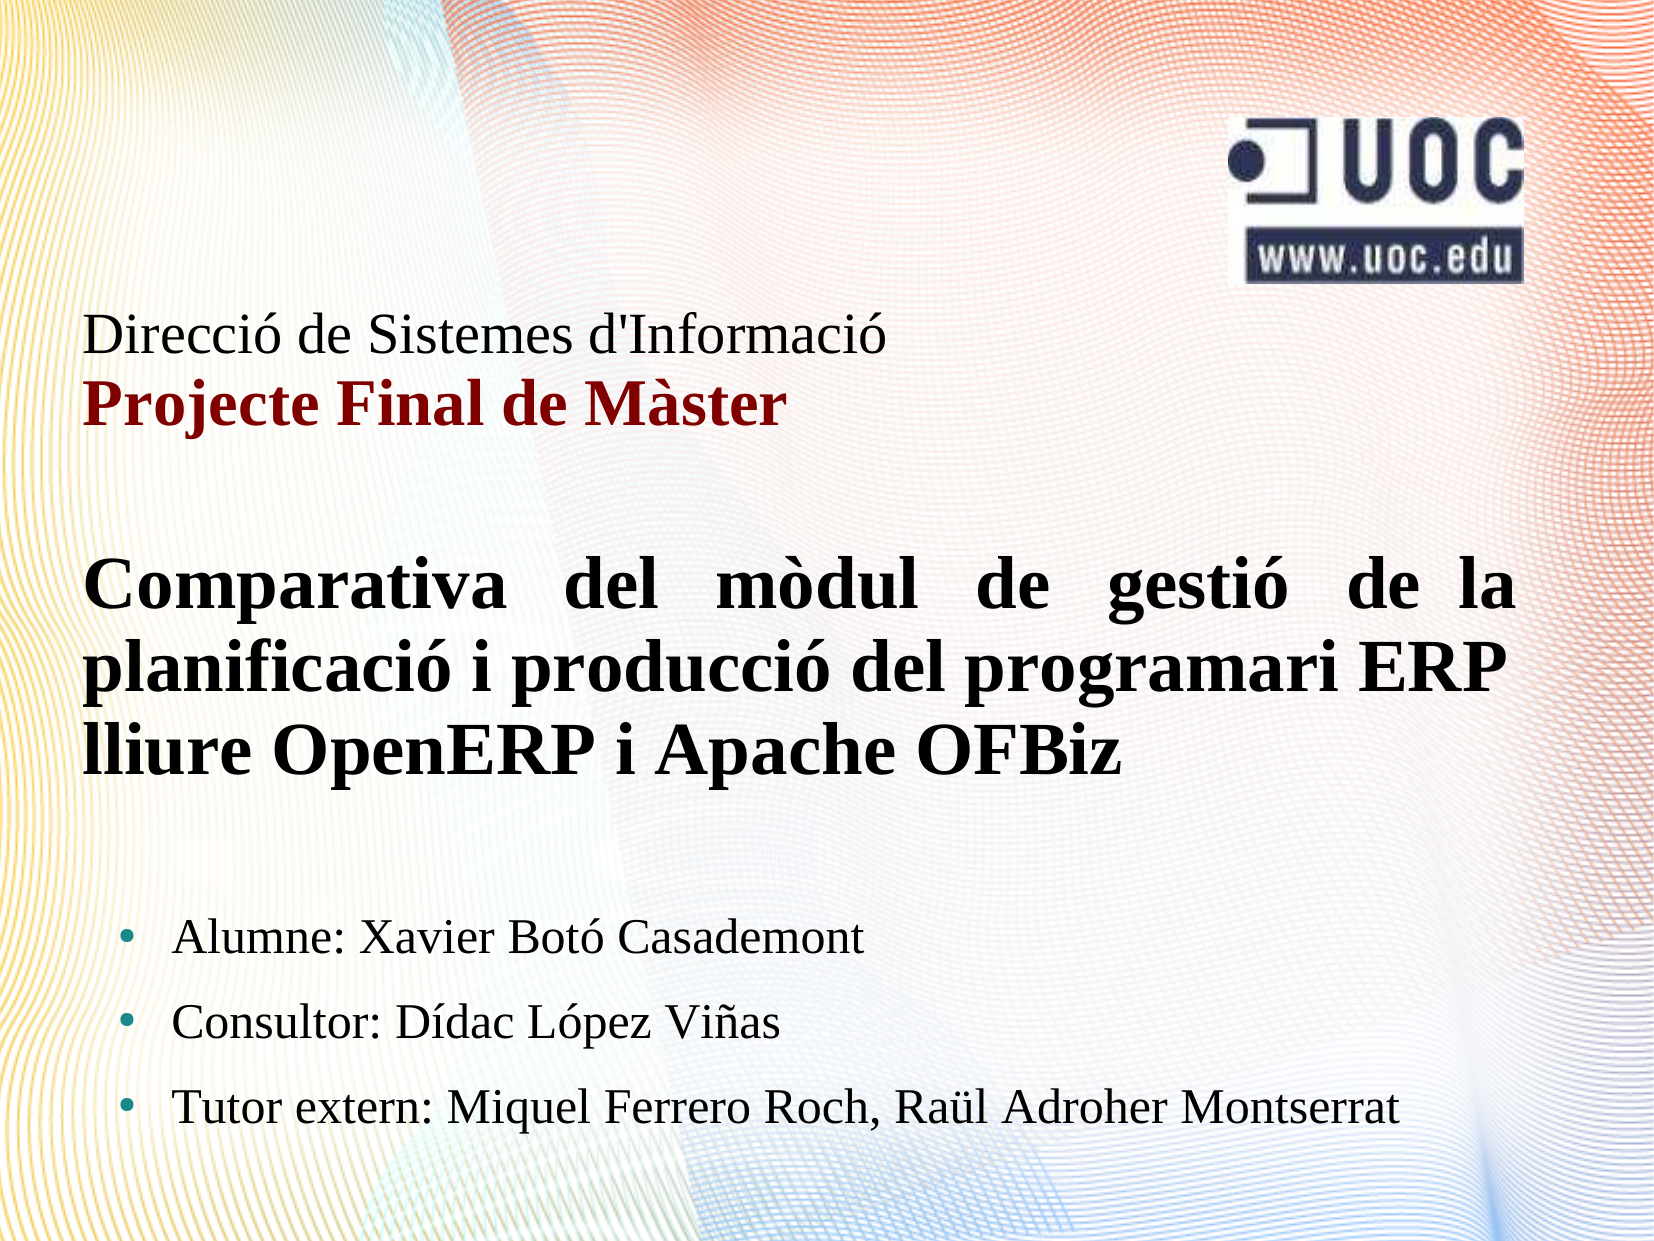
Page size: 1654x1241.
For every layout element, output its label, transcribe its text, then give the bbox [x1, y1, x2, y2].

title Direcció de Sistemes d'Informació Projecte Final de Màster Comparativa del mòdul de gestió de la planificació i producció del programari ERP lliure OpenERP i Apache OFBiz [82, 301, 1571, 792]
picture [0, 0, 1654, 1241]
list Alumne: Xavier Botó Casademont Consultor: Dídac López Viñas Tutor extern: Miquel Ferrero Roch, Raül Adroher Montserrat [100, 909, 1583, 1241]
